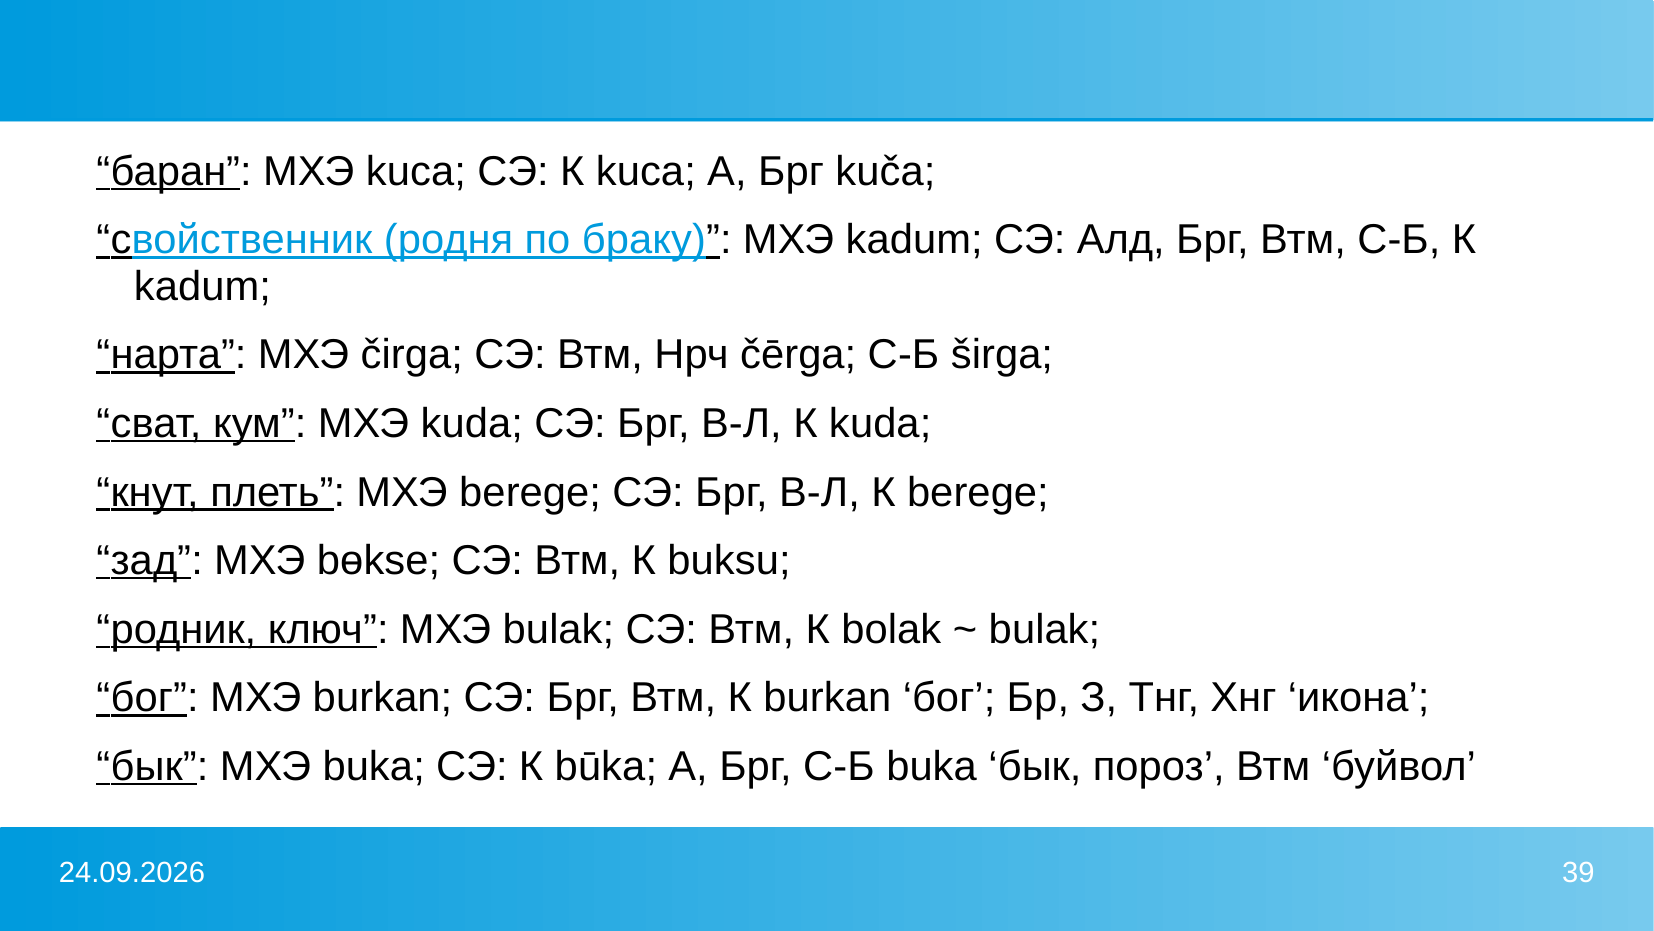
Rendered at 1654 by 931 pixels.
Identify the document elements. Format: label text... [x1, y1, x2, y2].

list “баран”: МХЭ kuca; СЭ: К kuca; А, Брг kuča; “свойственник (родня по браку)”: МХЭ kadum; СЭ: Алд, Брг, Втм, С-Б, К kadum; “нарта”: МХЭ čirga; СЭ: Втм, Нрч čērga; С-Б širga; “сват, кум”: МХЭ kuda; СЭ: Брг, В-Л, К kuda; “кнут, плеть”: МХЭ berege; СЭ: Брг, В-Л, К berege; “зад”: МХЭ bɵkse; СЭ: Втм, К buksu; “родник, ключ”: МХЭ bulak; СЭ: Втм, К bolak ~ bulak; “бог”: МХЭ burkan; СЭ: Брг, Втм, К burkan ‘бог’; Бр, З, Тнг, Хнг ‘икона’; “бык”: МХЭ buka; СЭ: К būka; А, Брг, С-Б buka ‘бык, пороз’, Втм ‘буйвол’ [59, 147, 1595, 739]
